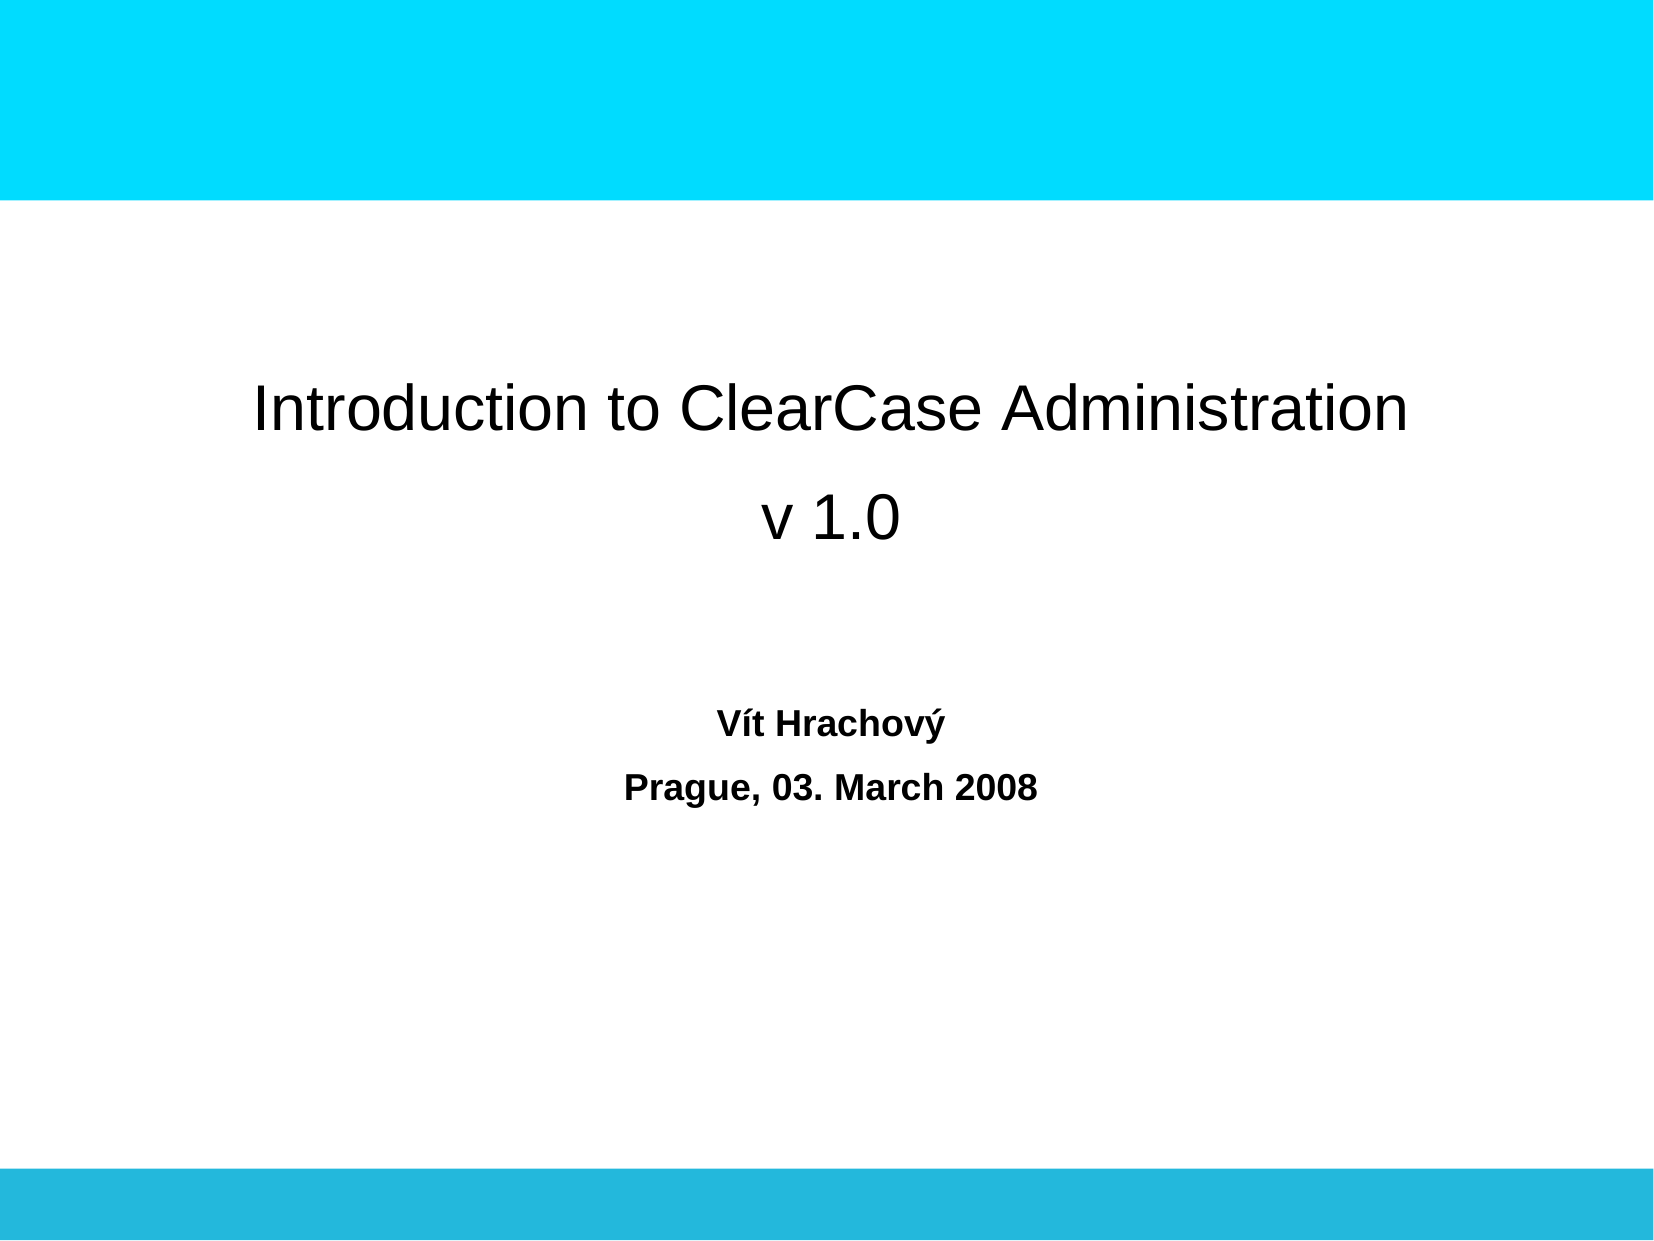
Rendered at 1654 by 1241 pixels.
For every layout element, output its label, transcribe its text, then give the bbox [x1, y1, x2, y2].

picture [0, 201, 1654, 1168]
list Introduction to ClearCase Administration v 1.0 Vít Hrachový Prague, 03. March 2008 [82, 266, 1580, 1102]
